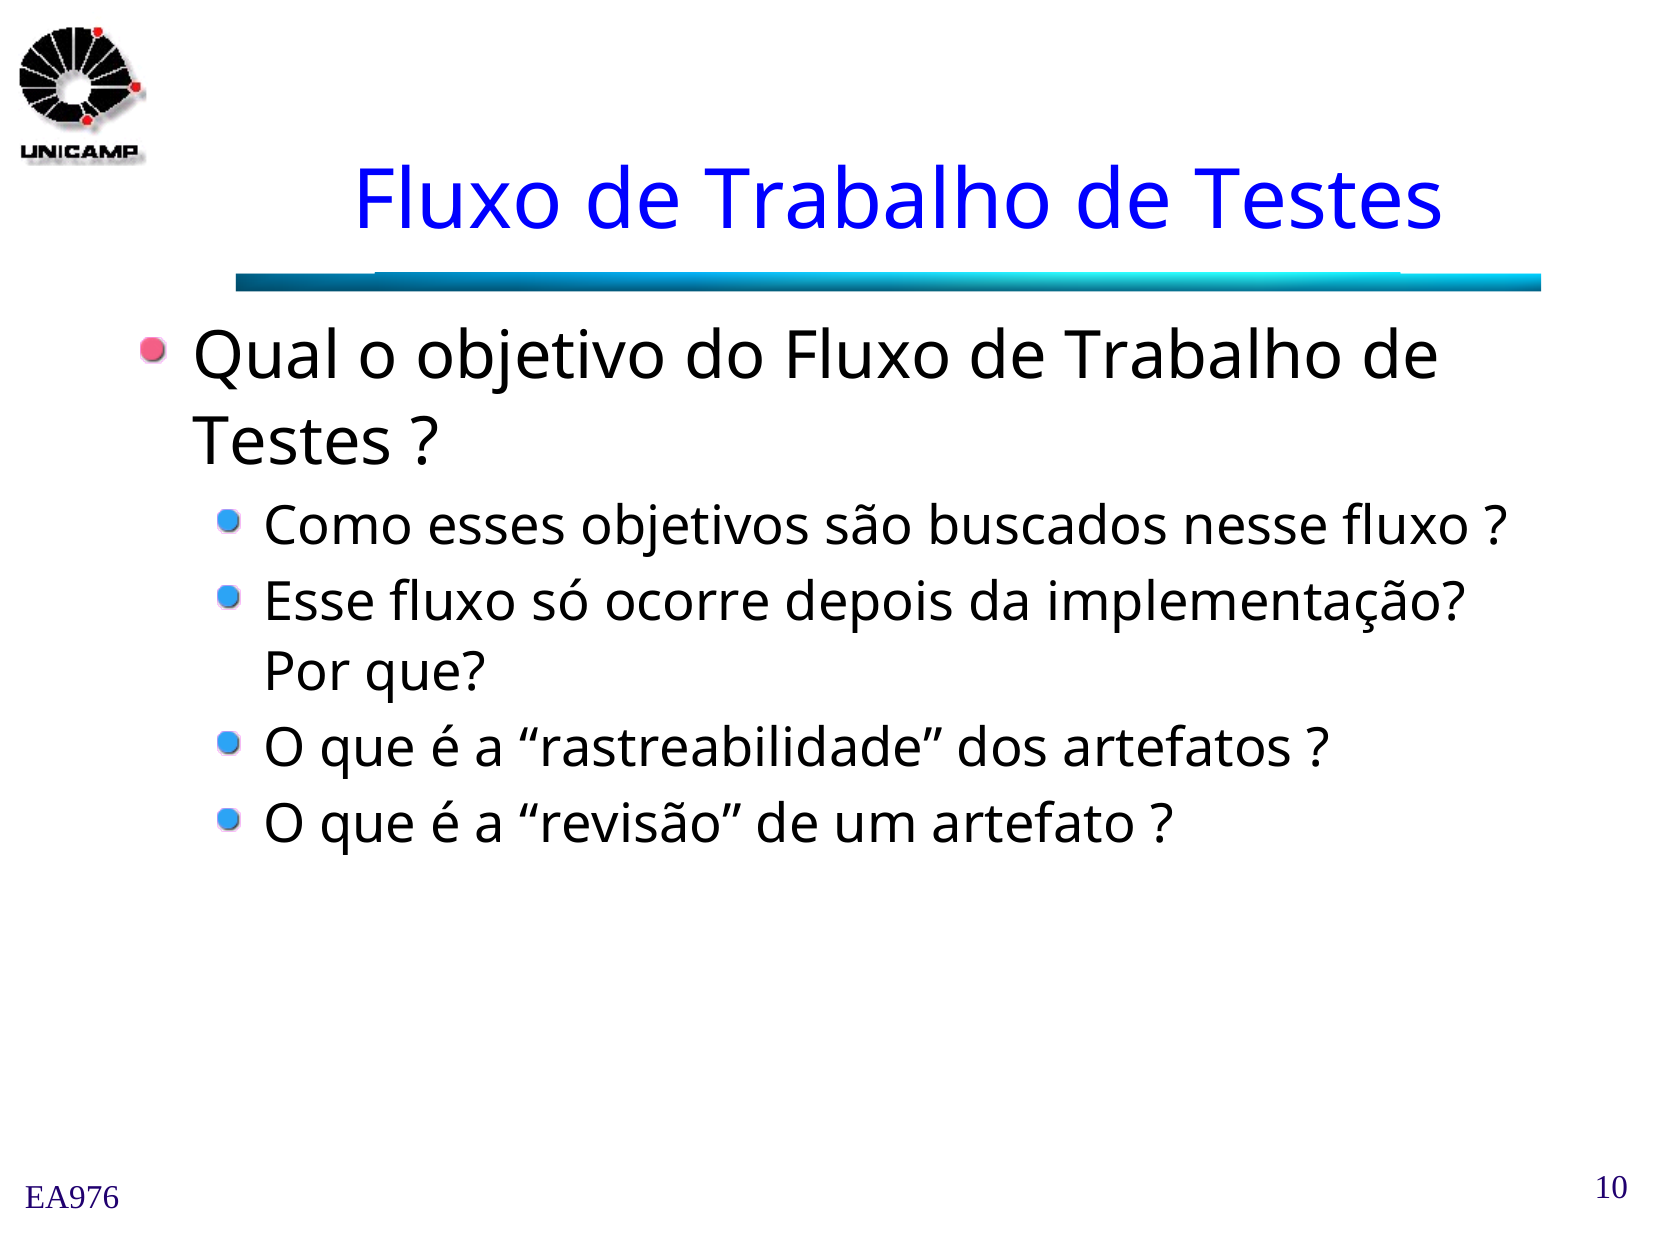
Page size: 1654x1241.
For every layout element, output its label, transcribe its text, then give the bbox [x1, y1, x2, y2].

title Fluxo de Trabalho de Testes [264, 21, 1534, 250]
picture [125, 272, 1654, 295]
list Qual o objetivo do Fluxo de Trabalho de Testes ? Como esses objetivos são buscados nesse fluxo ? Esse fluxo só ocorre depois da implementação? Por que? O que é a “rastreabilidade” dos artefatos ? O que é a “revisão” de um artefato ? [121, 309, 1534, 1182]
